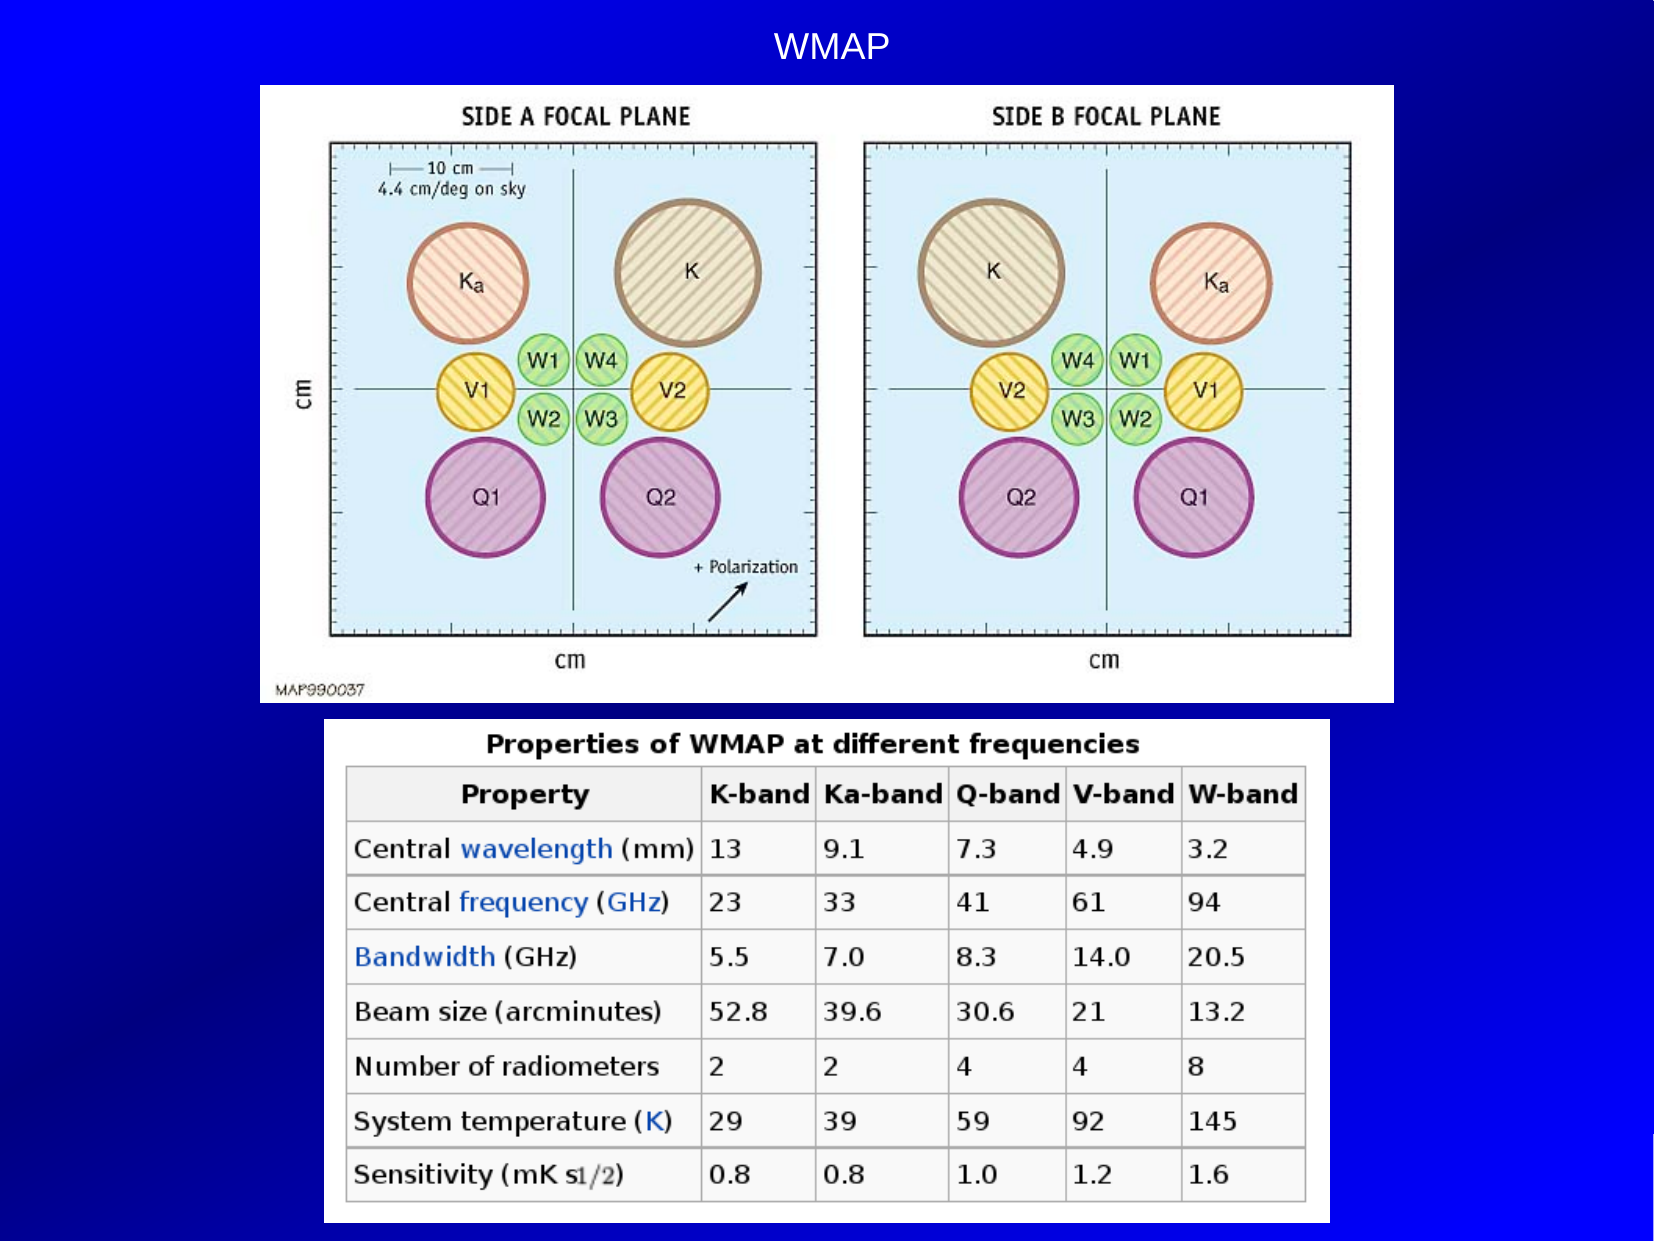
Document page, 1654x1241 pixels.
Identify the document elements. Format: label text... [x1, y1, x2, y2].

picture [260, 85, 1394, 703]
text_box WMAP [759, 18, 906, 76]
picture [324, 719, 1330, 1223]
